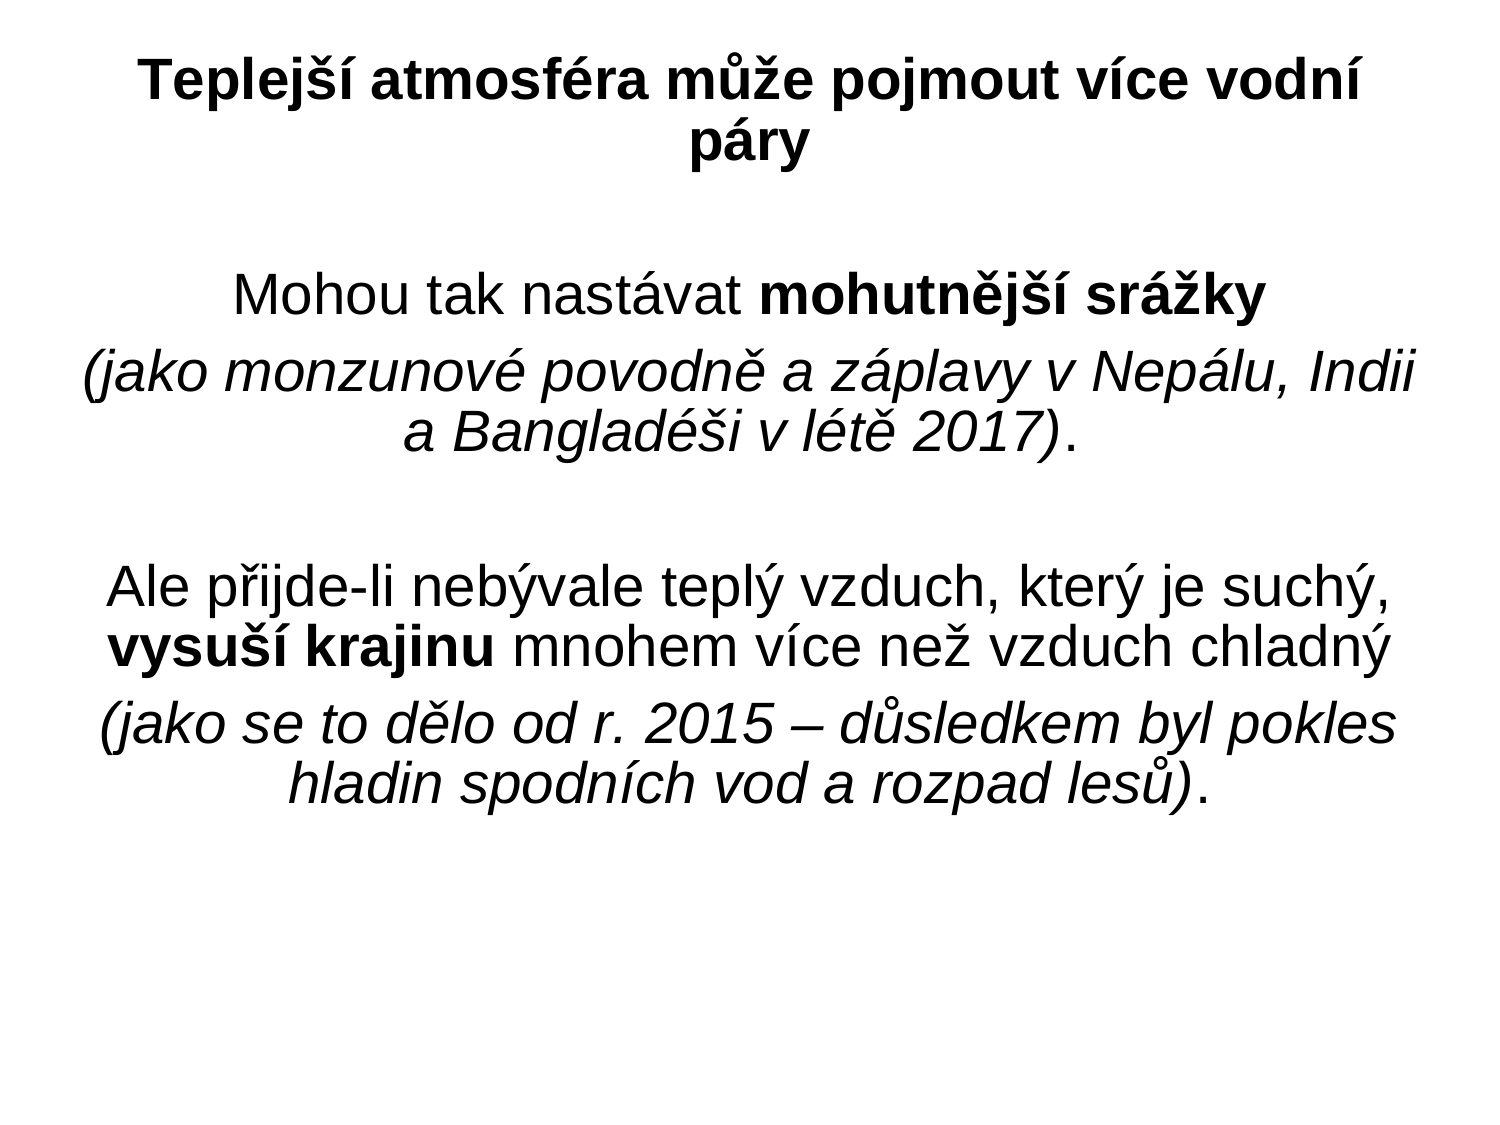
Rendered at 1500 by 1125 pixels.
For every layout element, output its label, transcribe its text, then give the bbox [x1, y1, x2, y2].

subtitle Teplejší atmosféra může pojmout více vodní páry Mohou tak nastávat mohutnější srážky (jako monzunové povodně a záplavy v Nepálu, Indii a Bangladéši v létě 2017). Ale přijde-li nebývale teplý vzduch, který je suchý, vysuší krajinu mnohem více než vzduch chladný (jako se to dělo od r. 2015 – důsledkem byl pokles hladin spodních vod a rozpad lesů). [75, 21, 1425, 915]
